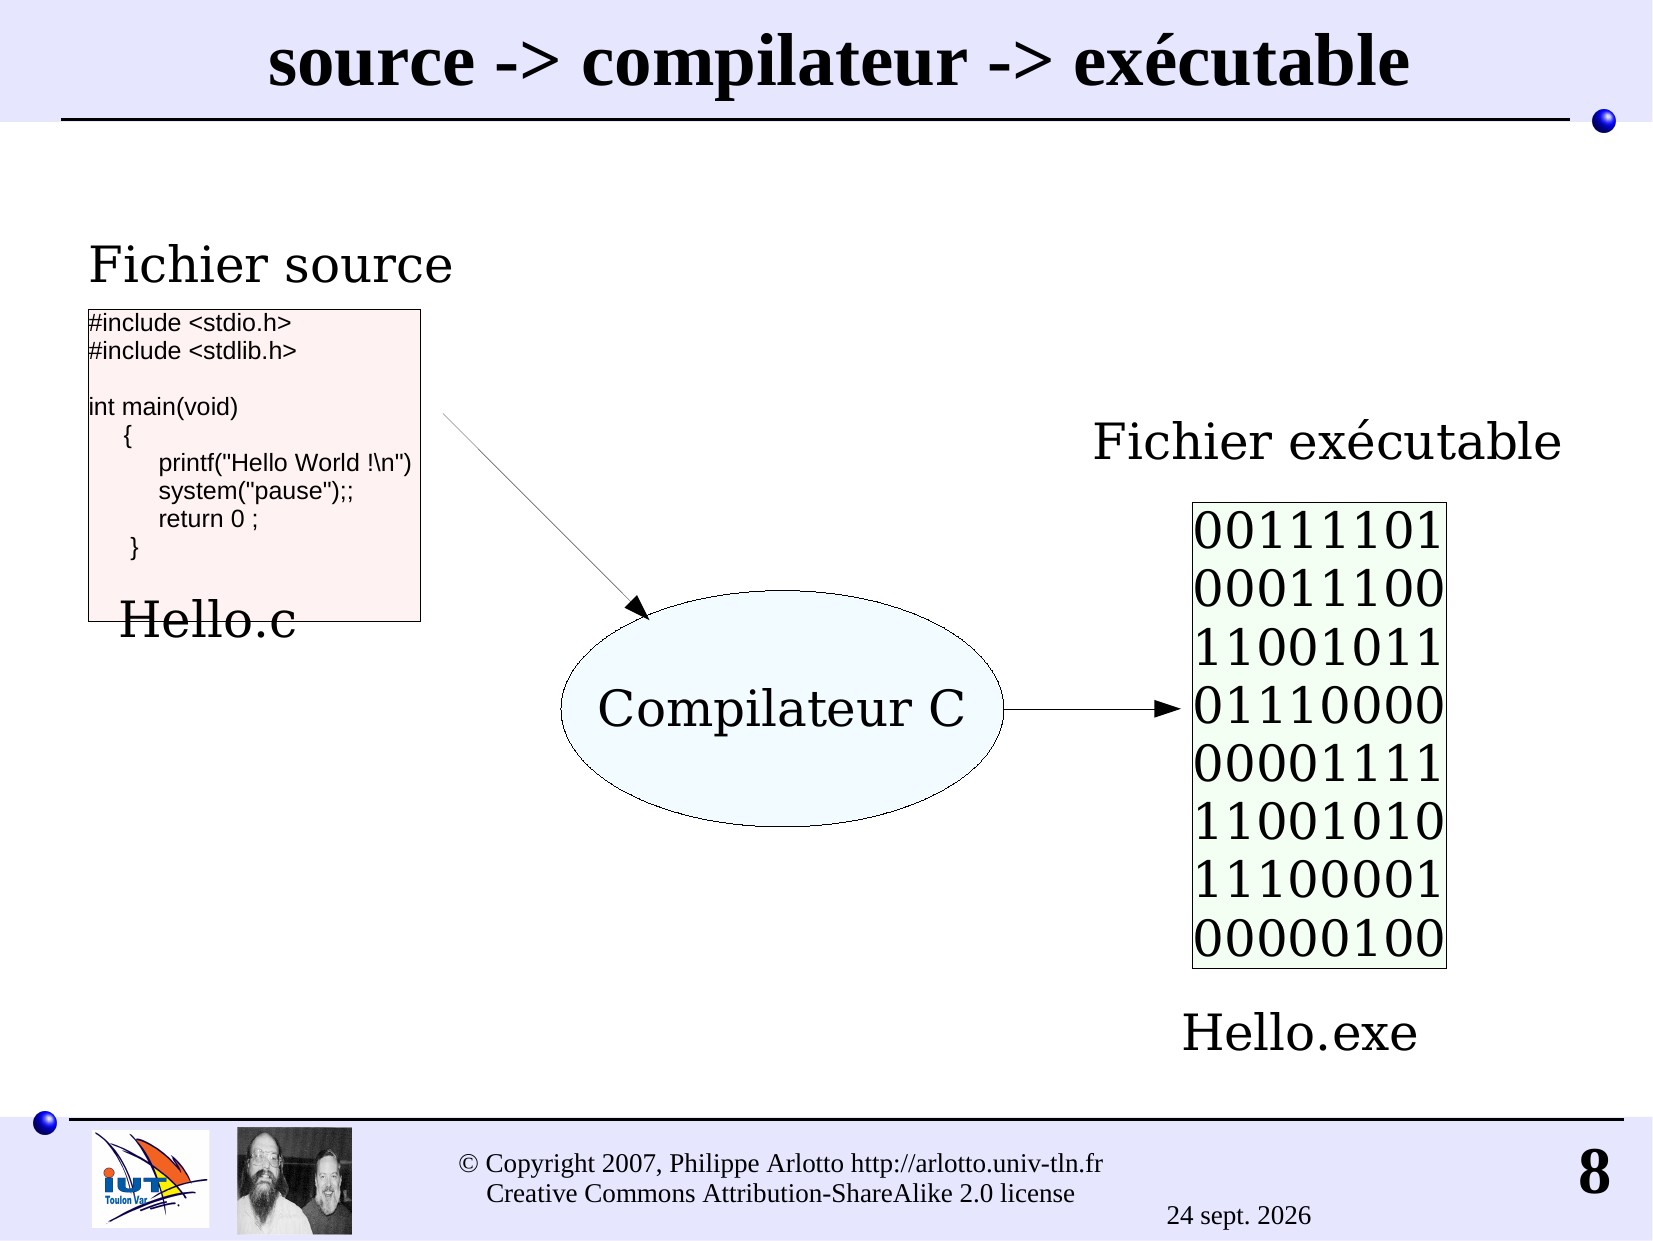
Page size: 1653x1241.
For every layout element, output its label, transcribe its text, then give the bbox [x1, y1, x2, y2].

text_box Compilateur C [560, 590, 1004, 827]
text_box [58, 265, 355, 680]
picture [237, 1127, 352, 1235]
text_box 00111101 00011100 11001011 01110000 00001111 11001010 11100001 00000100 [1192, 502, 1447, 969]
text_box Hello.c [118, 590, 298, 649]
text_box #include <stdio.h> #include <stdlib.h> int main(void) { printf("Hello World !\n") system("pause");; return 0 ; } [88, 309, 421, 622]
title source -> compilateur -> exécutable [95, 11, 1585, 110]
text_box Fichier exécutable [1092, 413, 1564, 472]
text_box Hello.exe [1181, 1004, 1420, 1063]
text_box Fichier source [88, 236, 455, 295]
